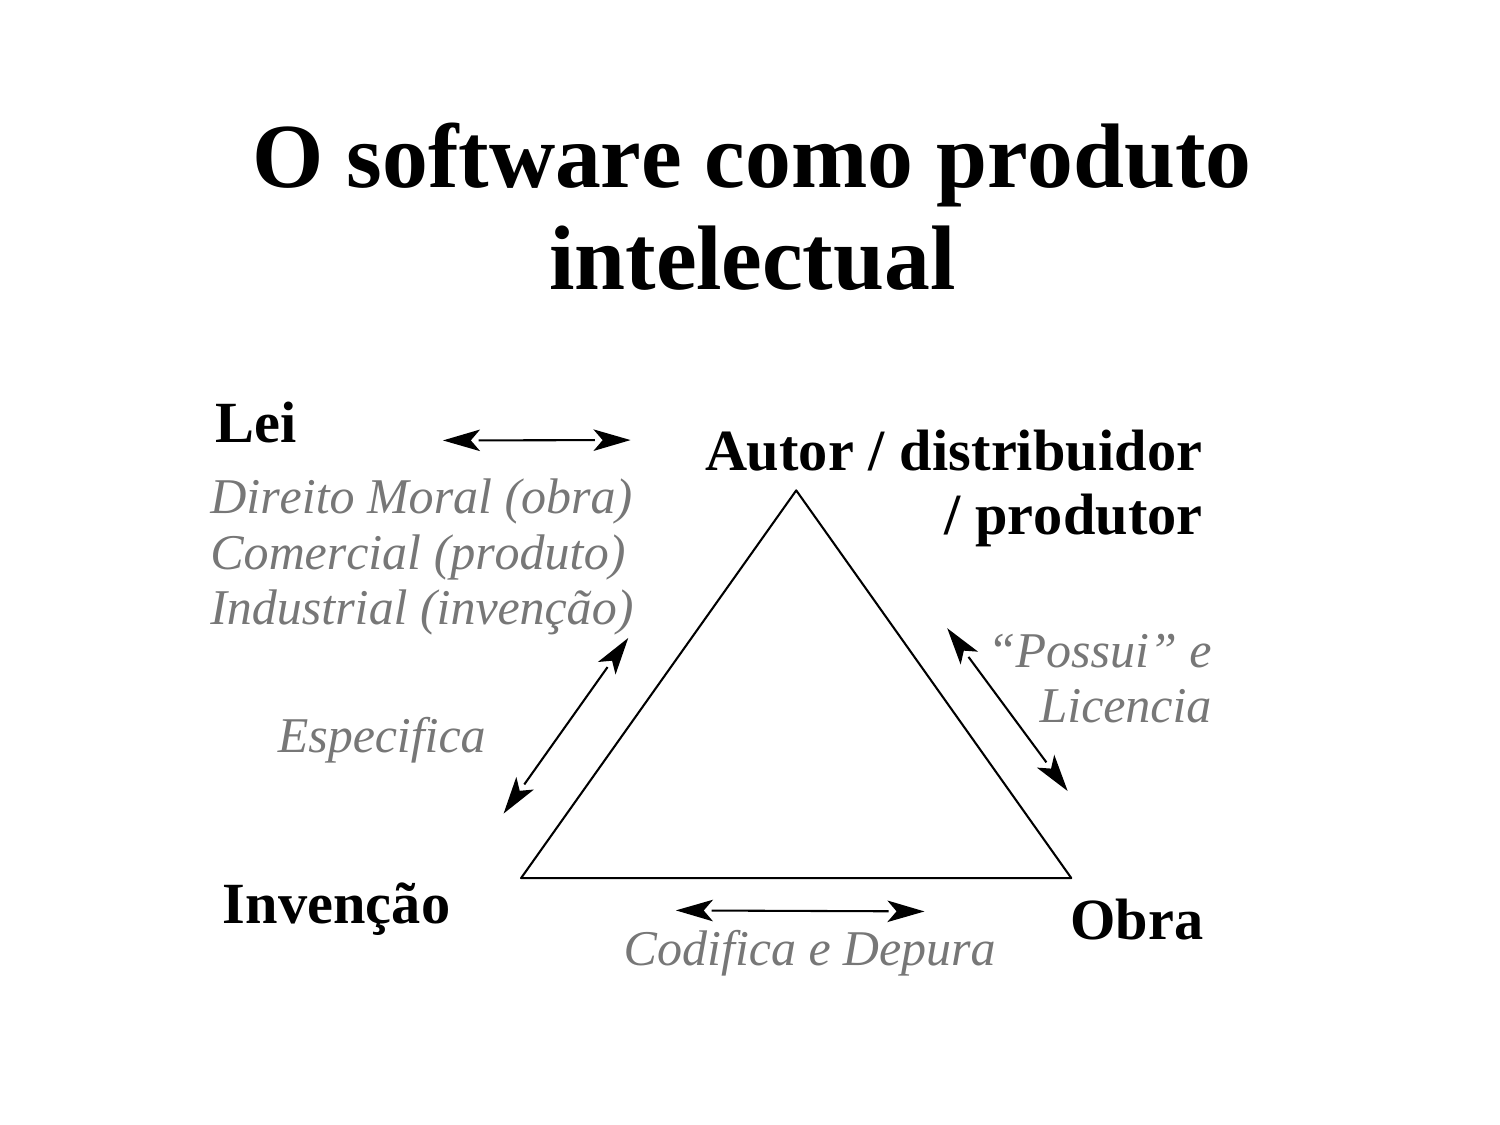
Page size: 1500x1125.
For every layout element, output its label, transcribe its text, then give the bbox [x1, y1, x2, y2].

text_box Invenção [207, 863, 467, 949]
chart [244, 400, 1270, 1089]
title O software como produto intelectual [115, 98, 1391, 317]
text_box Especifica [262, 700, 551, 785]
text_box Direito Moral (obra) Comercial (produto) Industrial (invenção) [195, 461, 687, 694]
text_box Codifica e Depura [494, 912, 1125, 1013]
text_box “Possui” e Licencia [972, 665, 1035, 751]
text_box [521, 490, 1072, 879]
text_box Autor / distribuidor / produtor [689, 410, 1219, 556]
text_box Lei [200, 383, 312, 461]
text_box Obra [1055, 879, 1219, 966]
text_box “Possui” e Licencia [972, 615, 1254, 751]
text_box Especifica [526, 750, 551, 785]
